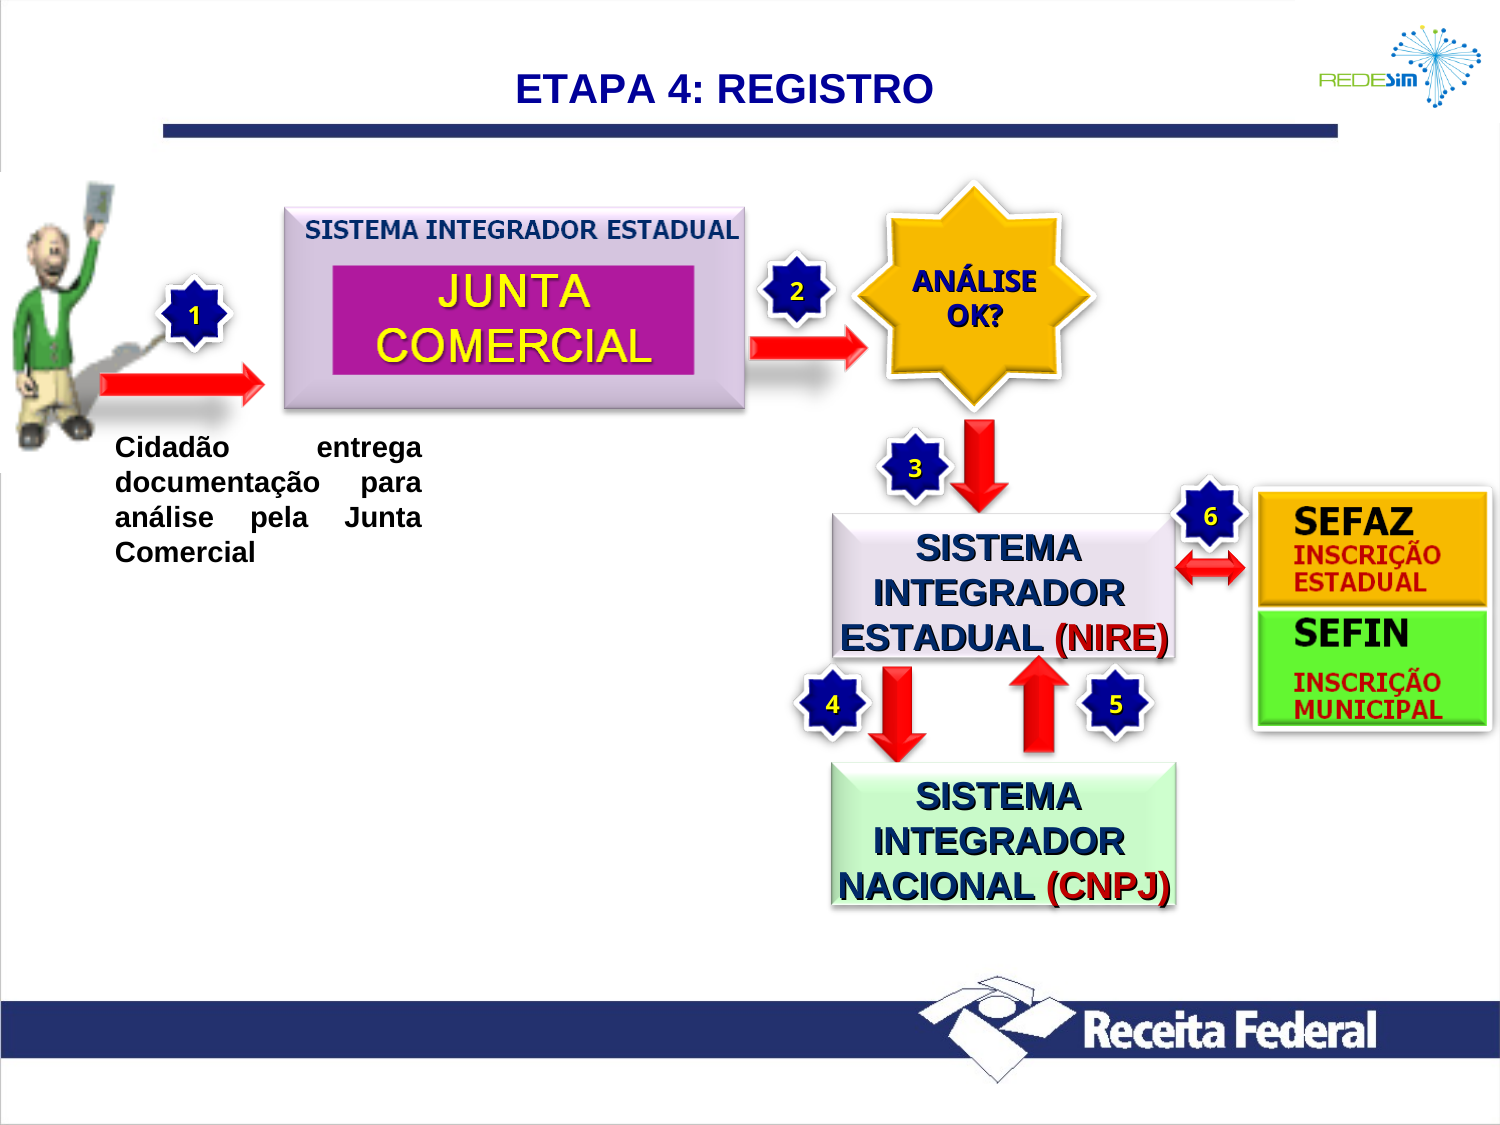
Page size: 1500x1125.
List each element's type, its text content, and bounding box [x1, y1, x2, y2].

text_box 2 [778, 266, 822, 315]
text_box 4 [808, 679, 858, 729]
text_box Cidadão entrega documentação para análise pela Junta Comercial [100, 420, 438, 577]
text_box 5 [1091, 679, 1141, 729]
text_box 1 [170, 289, 220, 339]
picture [0, 0, 1500, 1125]
text_box SISTEMA INTEGRADOR ESTADUAL (NIRE) [832, 515, 1176, 657]
text_box 6 [1186, 490, 1236, 540]
text_box ANÁLISE OK? [892, 219, 1057, 375]
text_box SISTEMA INTEGRADOR NACIONAL (CNPJ) [832, 763, 1176, 905]
text_box ETAPA 4: REGISTRO [0, 54, 1295, 121]
text_box 3 [890, 443, 940, 493]
